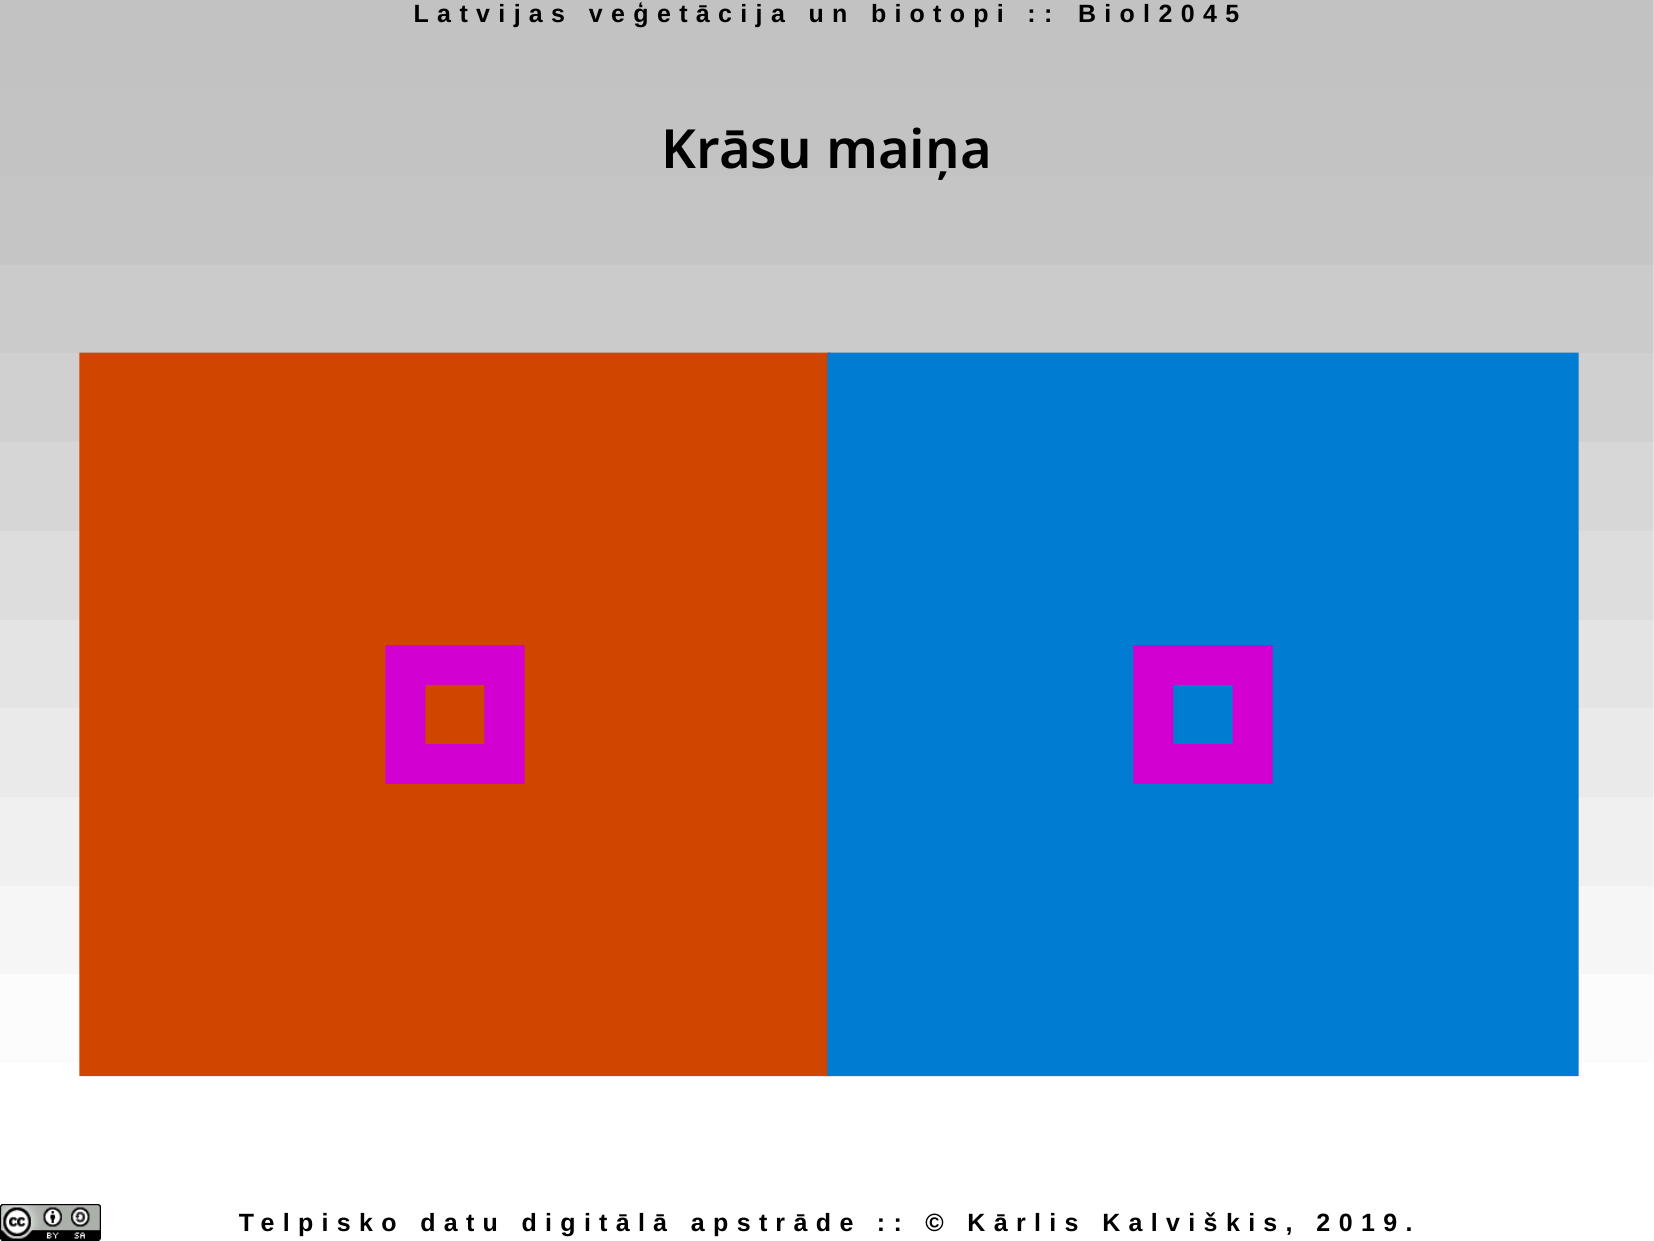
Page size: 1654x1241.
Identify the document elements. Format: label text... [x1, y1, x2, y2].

title Krāsu maiņa [29, 49, 1625, 245]
picture [0, 0, 1654, 1241]
text_box [79, 352, 1579, 1077]
